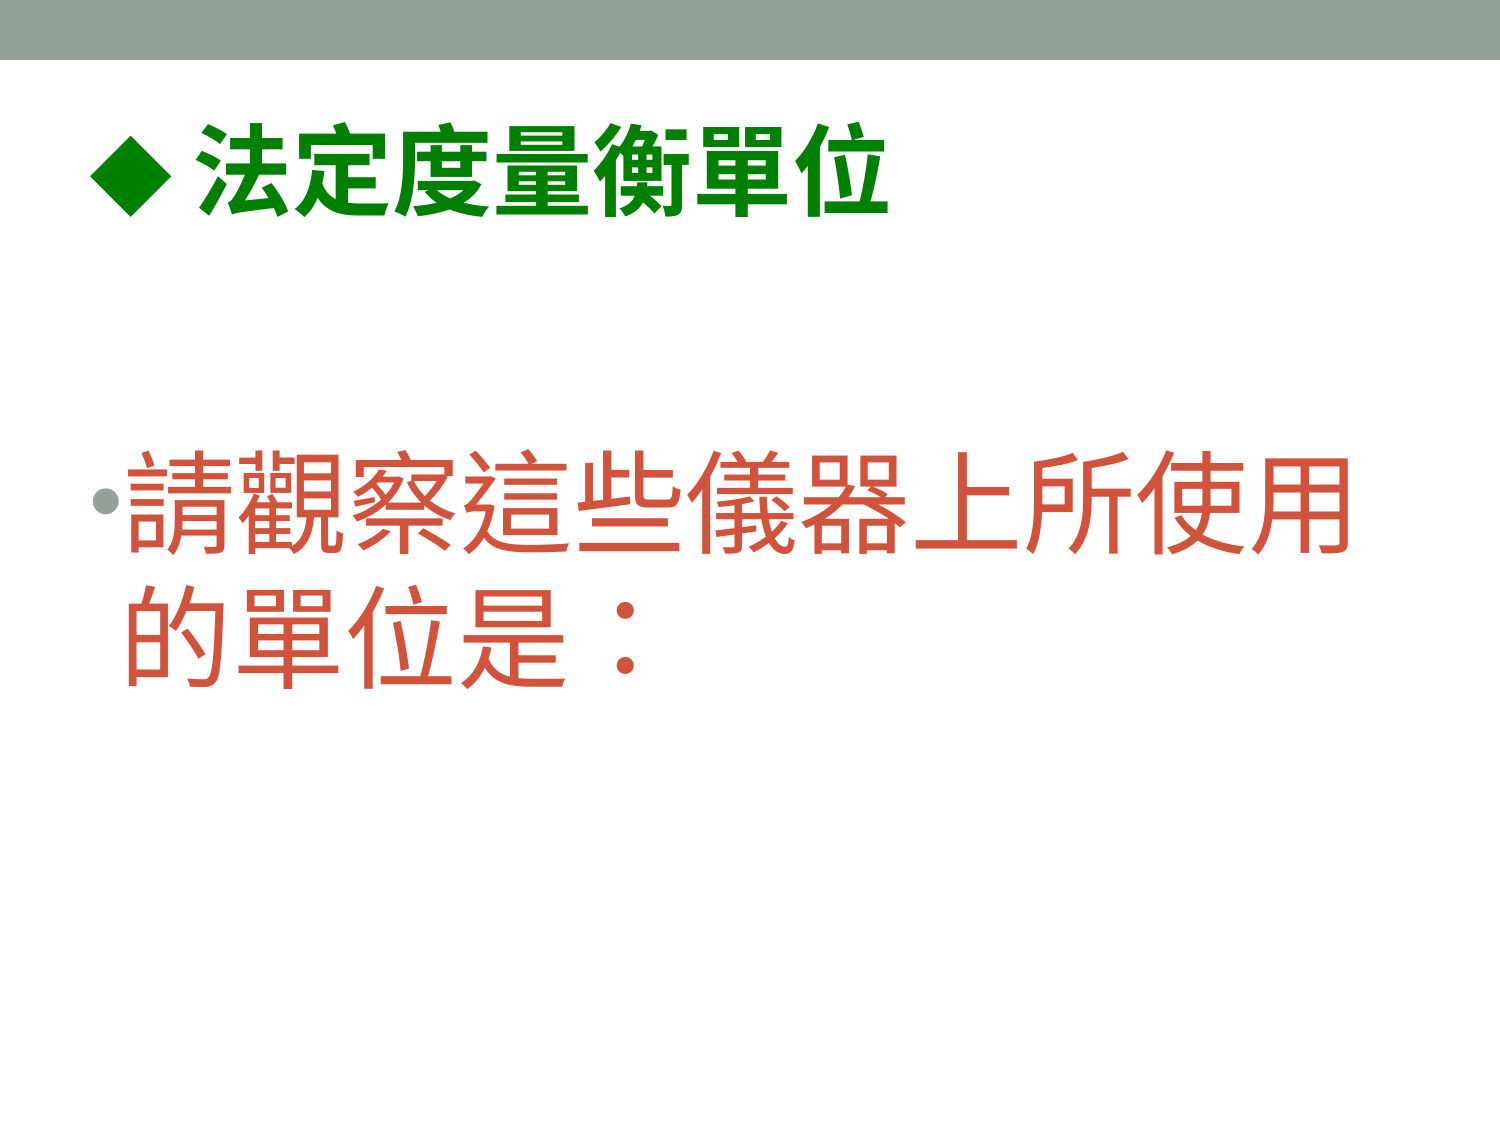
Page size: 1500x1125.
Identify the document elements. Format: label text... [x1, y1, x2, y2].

list 請觀察這些儀器上所使用的單位是： [75, 262, 1426, 1063]
title ◆法定度量衡單位 [75, 87, 1426, 250]
